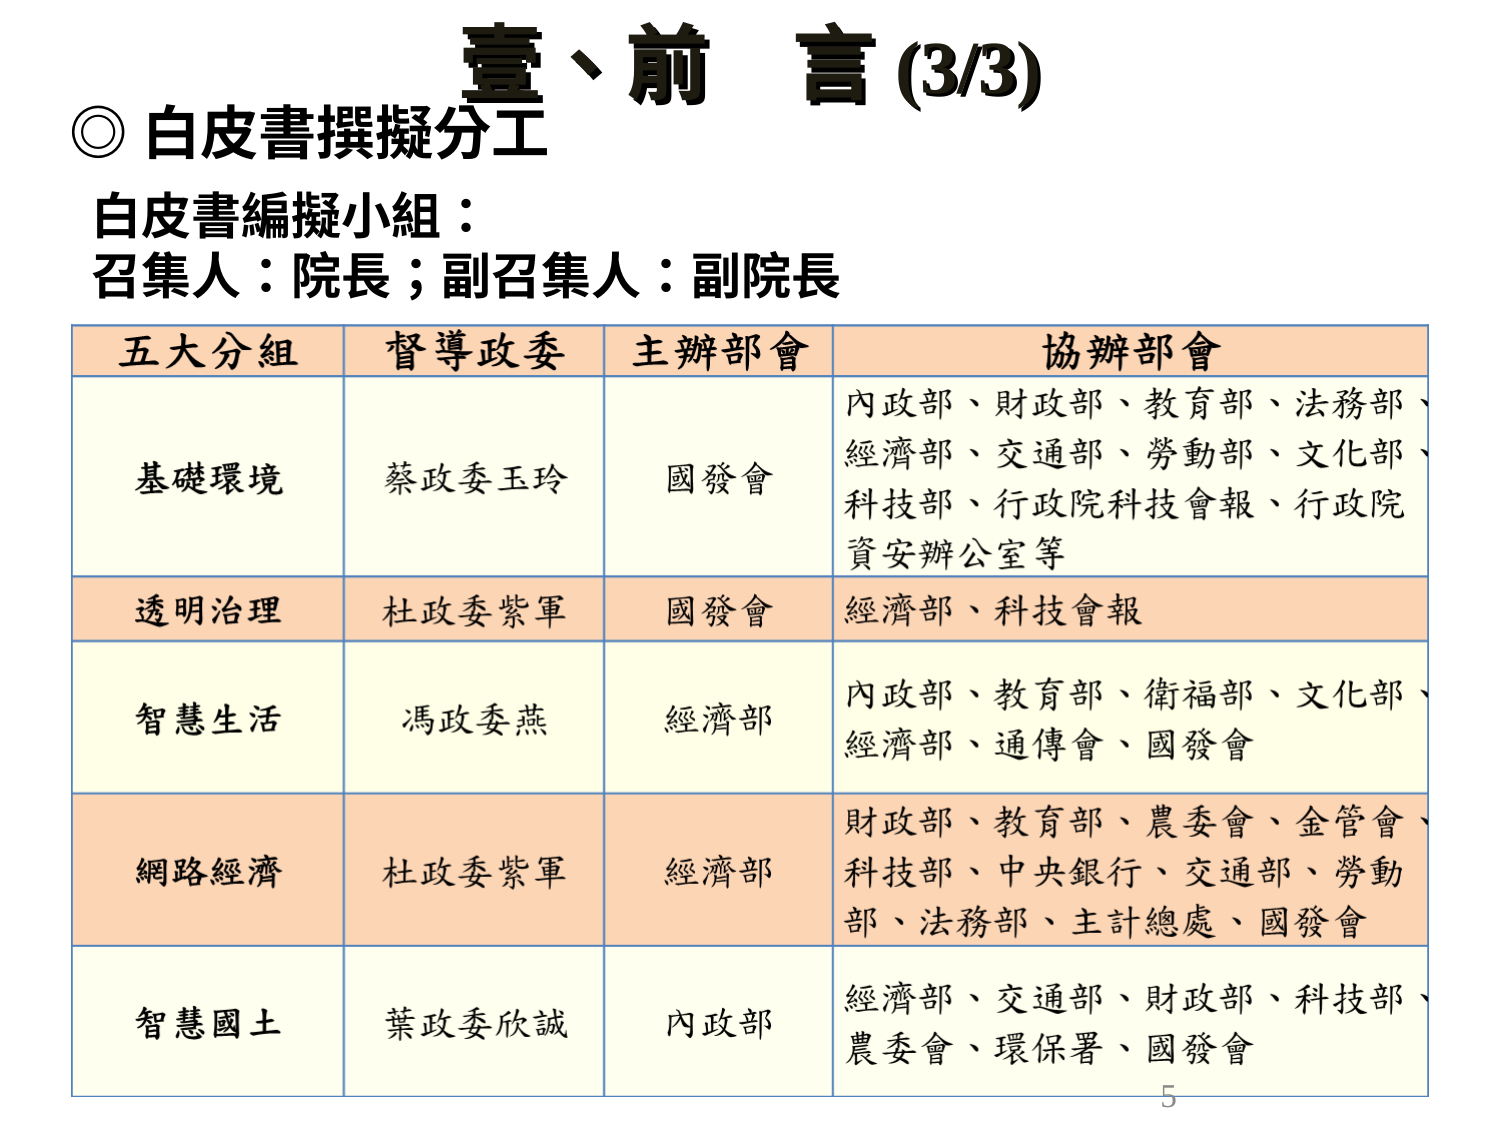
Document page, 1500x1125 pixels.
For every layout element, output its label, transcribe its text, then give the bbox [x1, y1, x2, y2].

text_box ◎白皮書撰擬分工 [55, 97, 565, 175]
text_box 壹、前 言(3/3) [0, 0, 1500, 120]
text_box 5 [1145, 1064, 1496, 1125]
picture [71, 307, 1429, 1097]
text_box 白皮書編擬小組： 召集人：院長；副召集人：副院長 [76, 176, 1377, 313]
